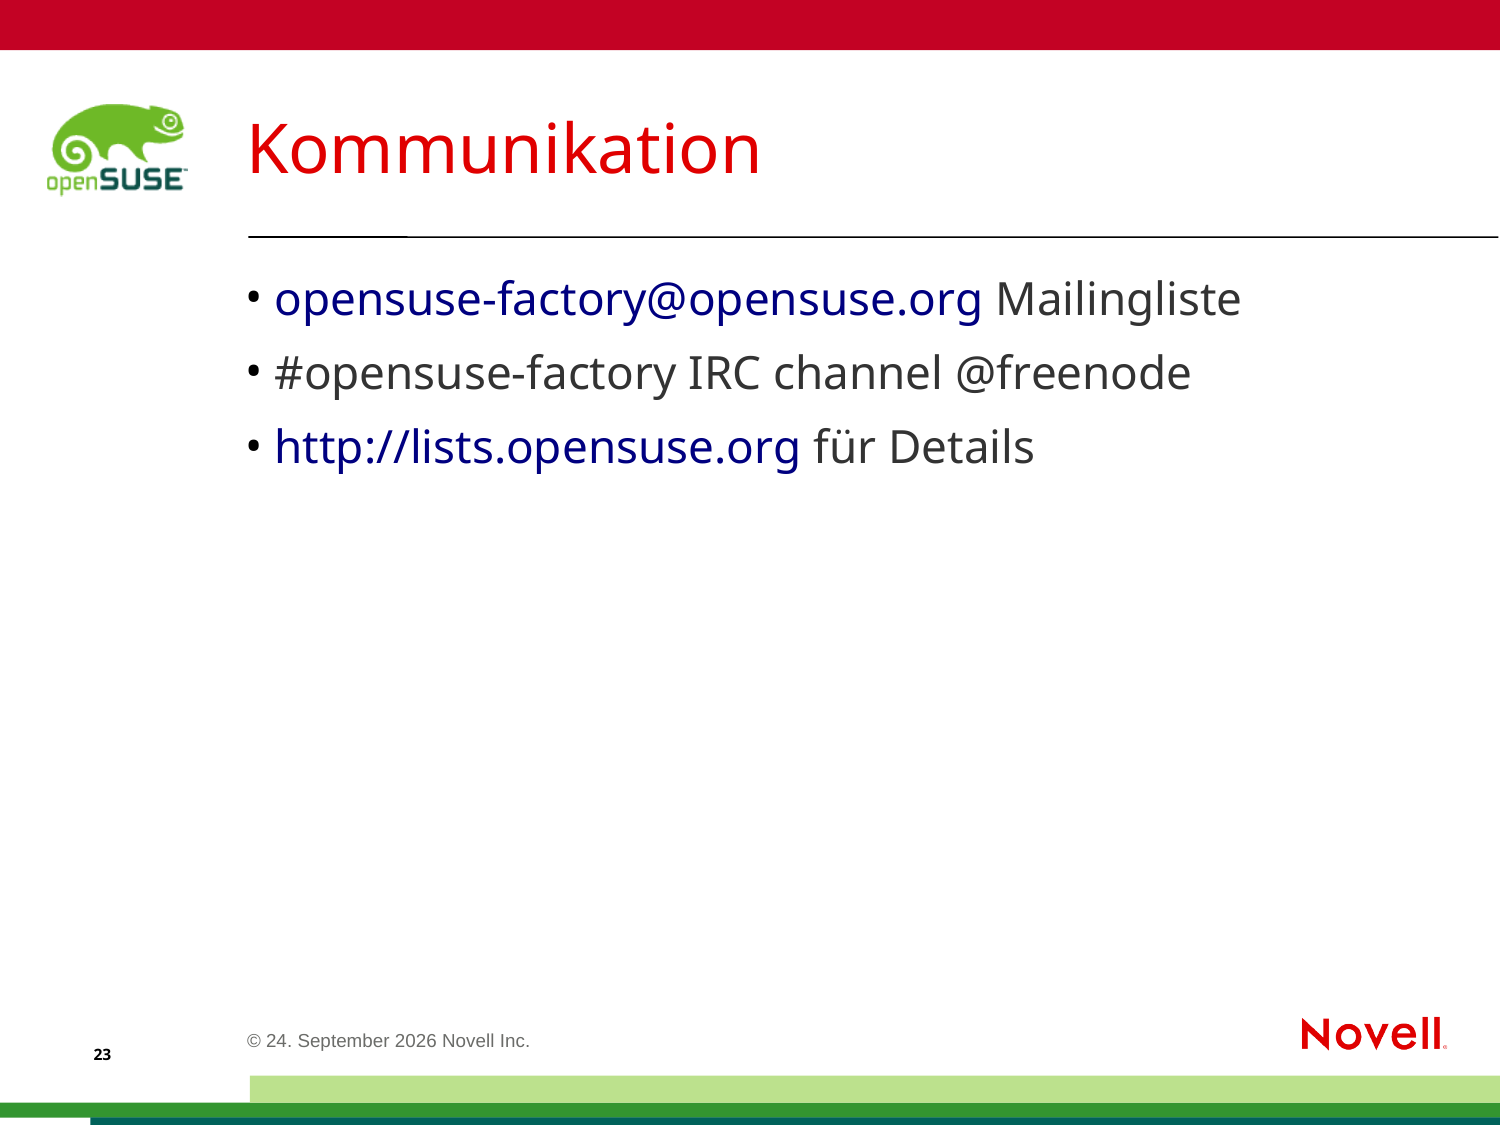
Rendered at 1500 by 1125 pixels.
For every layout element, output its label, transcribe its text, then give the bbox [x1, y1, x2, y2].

title Kommunikation [246, 68, 1409, 231]
list opensuse-factory@opensuse.org Mailingliste #opensuse-factory IRC channel @freenode http://lists.opensuse.org für Details [245, 267, 1458, 1010]
picture [1295, 1011, 1453, 1056]
picture [47, 104, 188, 197]
